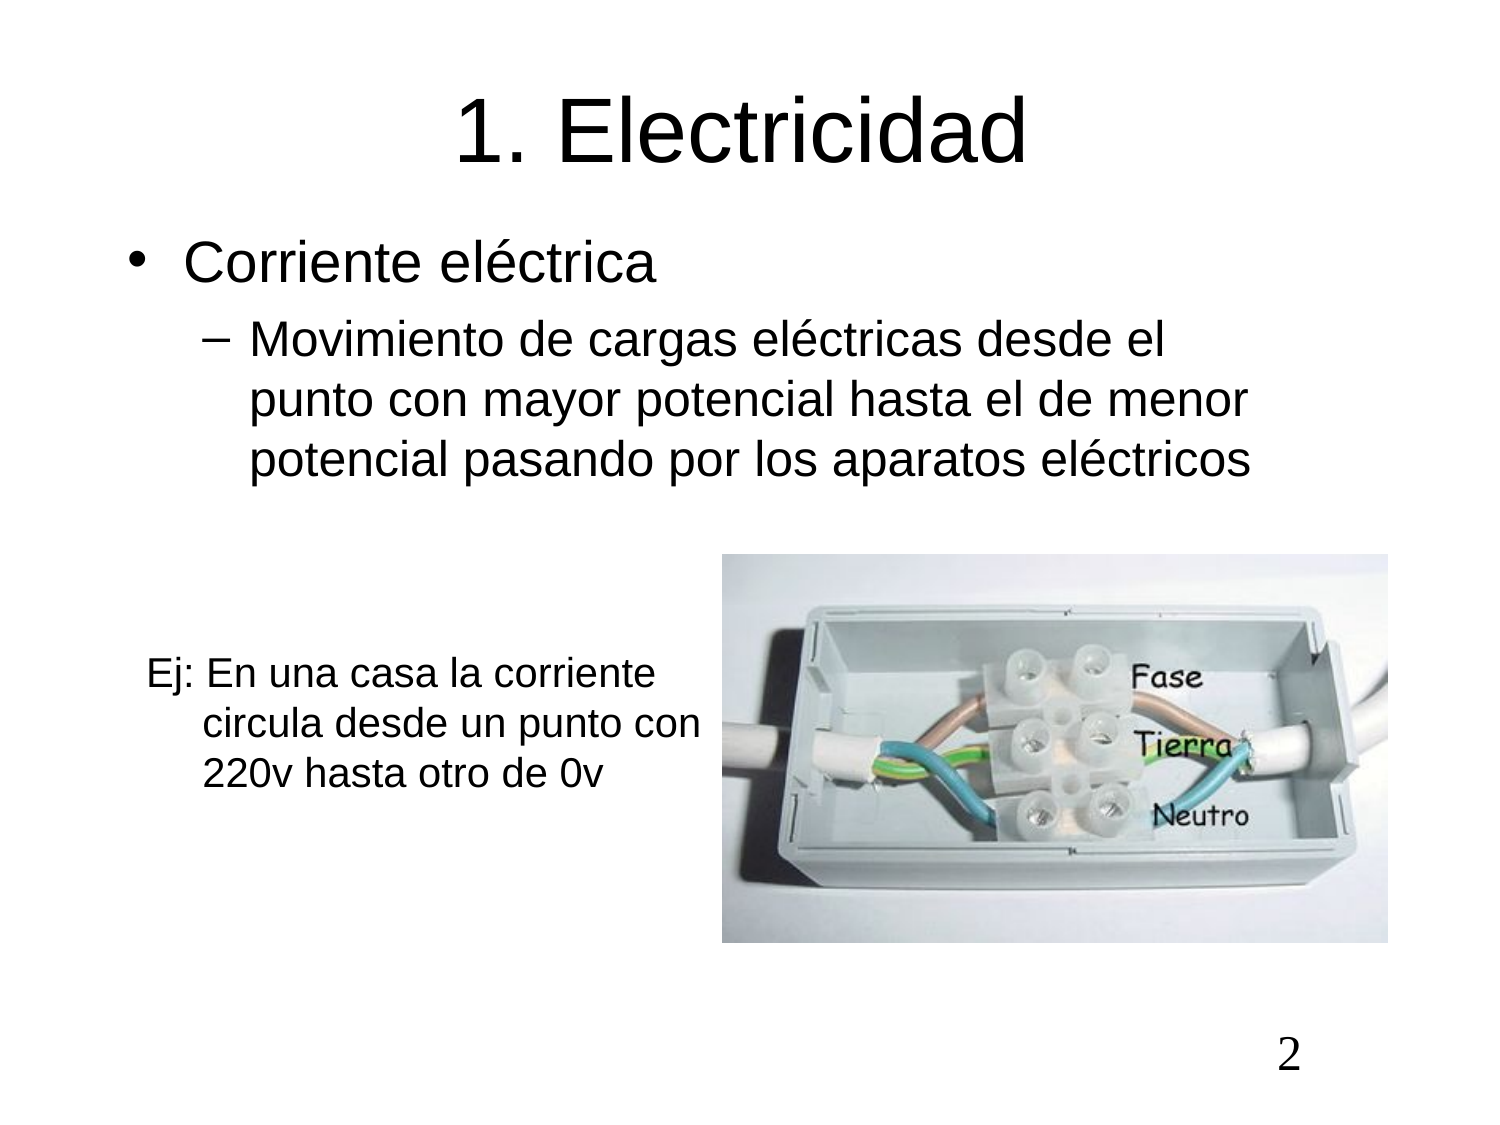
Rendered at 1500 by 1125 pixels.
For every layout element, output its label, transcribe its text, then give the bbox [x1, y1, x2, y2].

title 1. Electricidad [104, 32, 1380, 220]
text_box Ej: En una casa la corriente circula desde un punto con 220v hasta otro de 0v [131, 637, 719, 984]
picture [722, 554, 1388, 943]
list Corriente eléctrica Movimiento de cargas eléctricas desde el punto con mayor potencial hasta el de menor potencial pasando por los aparatos eléctricos [112, 216, 1307, 563]
